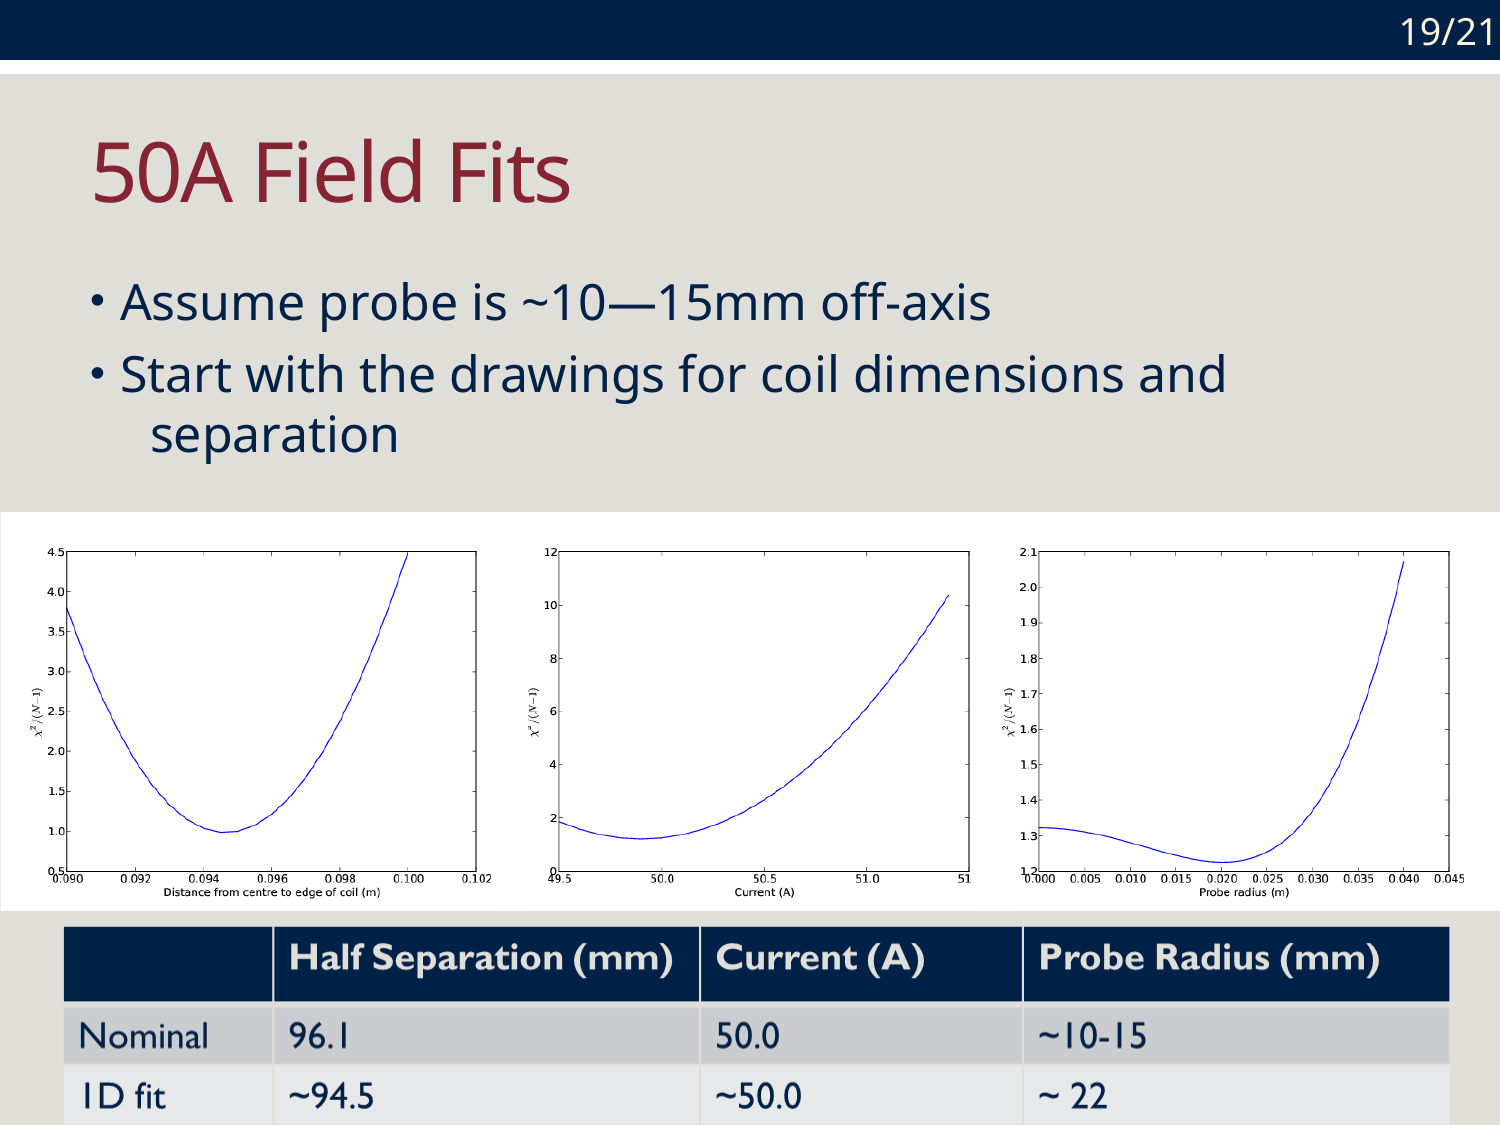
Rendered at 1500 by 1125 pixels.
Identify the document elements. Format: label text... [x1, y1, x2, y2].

text_box 19/21 [1383, 0, 1500, 61]
picture [1426, 512, 1500, 911]
picture [62, 922, 1451, 1125]
title 50A Field Fits [75, 87, 1426, 251]
picture [0, 512, 75, 911]
list Assume probe is ~10—15mm off-axis Start with the drawings for coil dimensions and separation [75, 262, 1426, 922]
